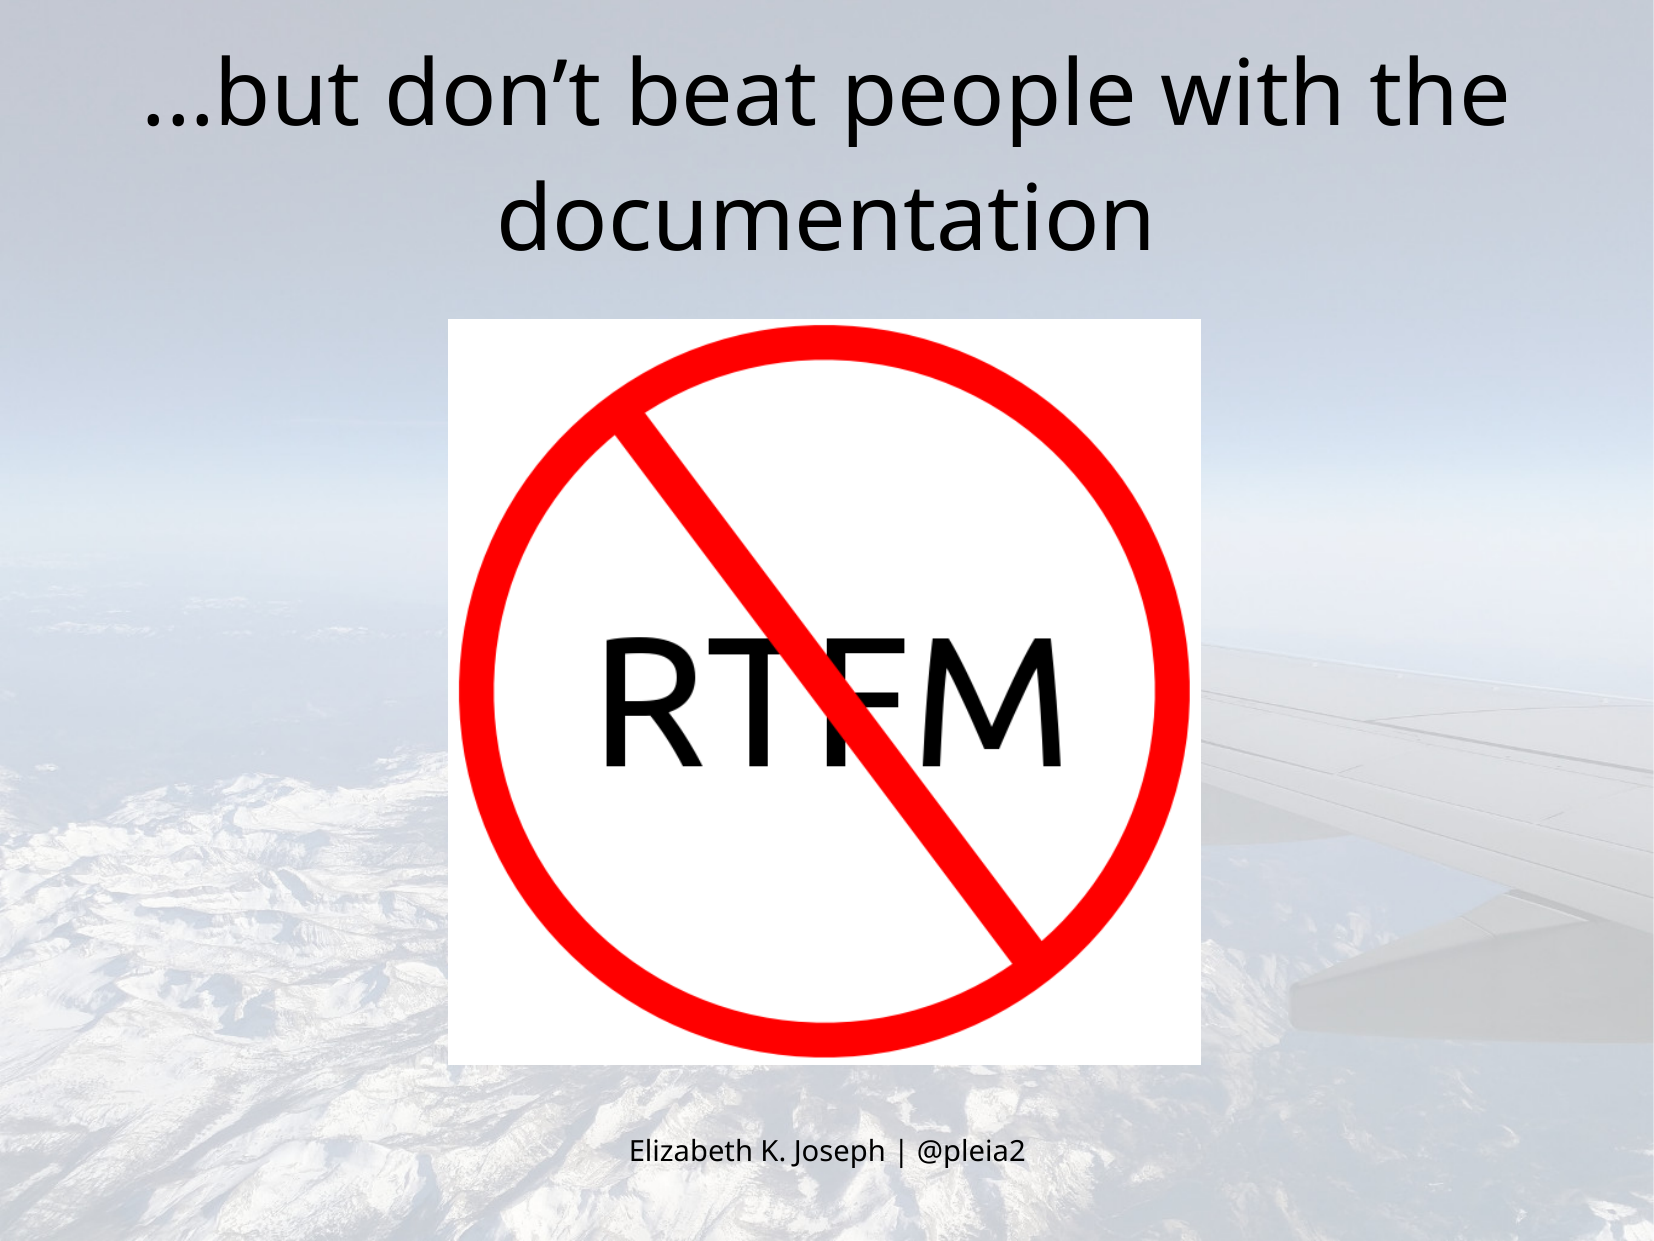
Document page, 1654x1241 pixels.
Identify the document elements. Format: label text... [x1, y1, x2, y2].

picture [0, 0, 1654, 1241]
title ...but don’t beat people with the documentation [82, 49, 1571, 257]
